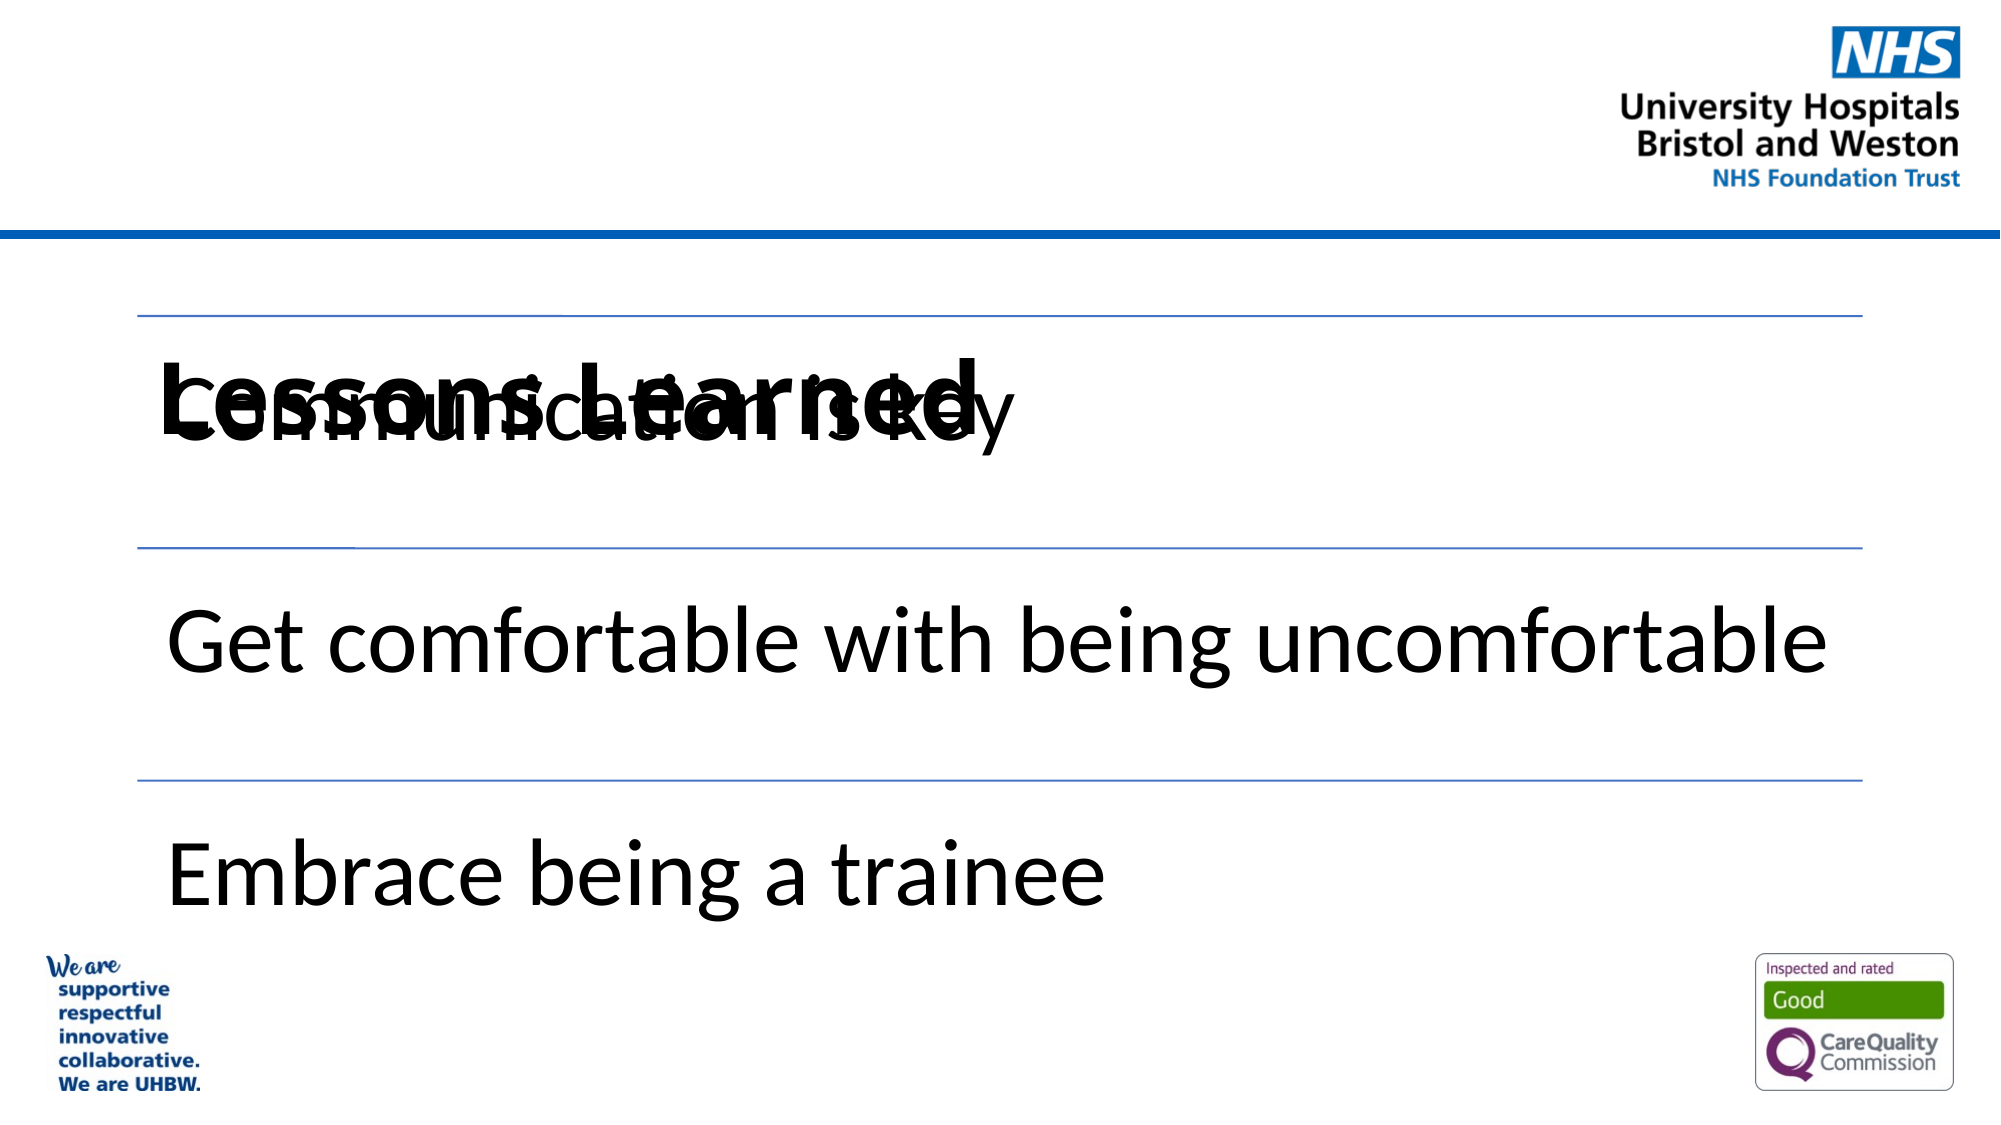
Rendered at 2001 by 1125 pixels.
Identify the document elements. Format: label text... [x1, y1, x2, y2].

text_box Embrace being a trainee [137, 780, 1863, 1014]
text_box Communication is key [137, 316, 1863, 548]
text_box Get comfortable with being uncomfortable [137, 548, 1863, 780]
title Lessons Learned [80, 16, 1806, 234]
